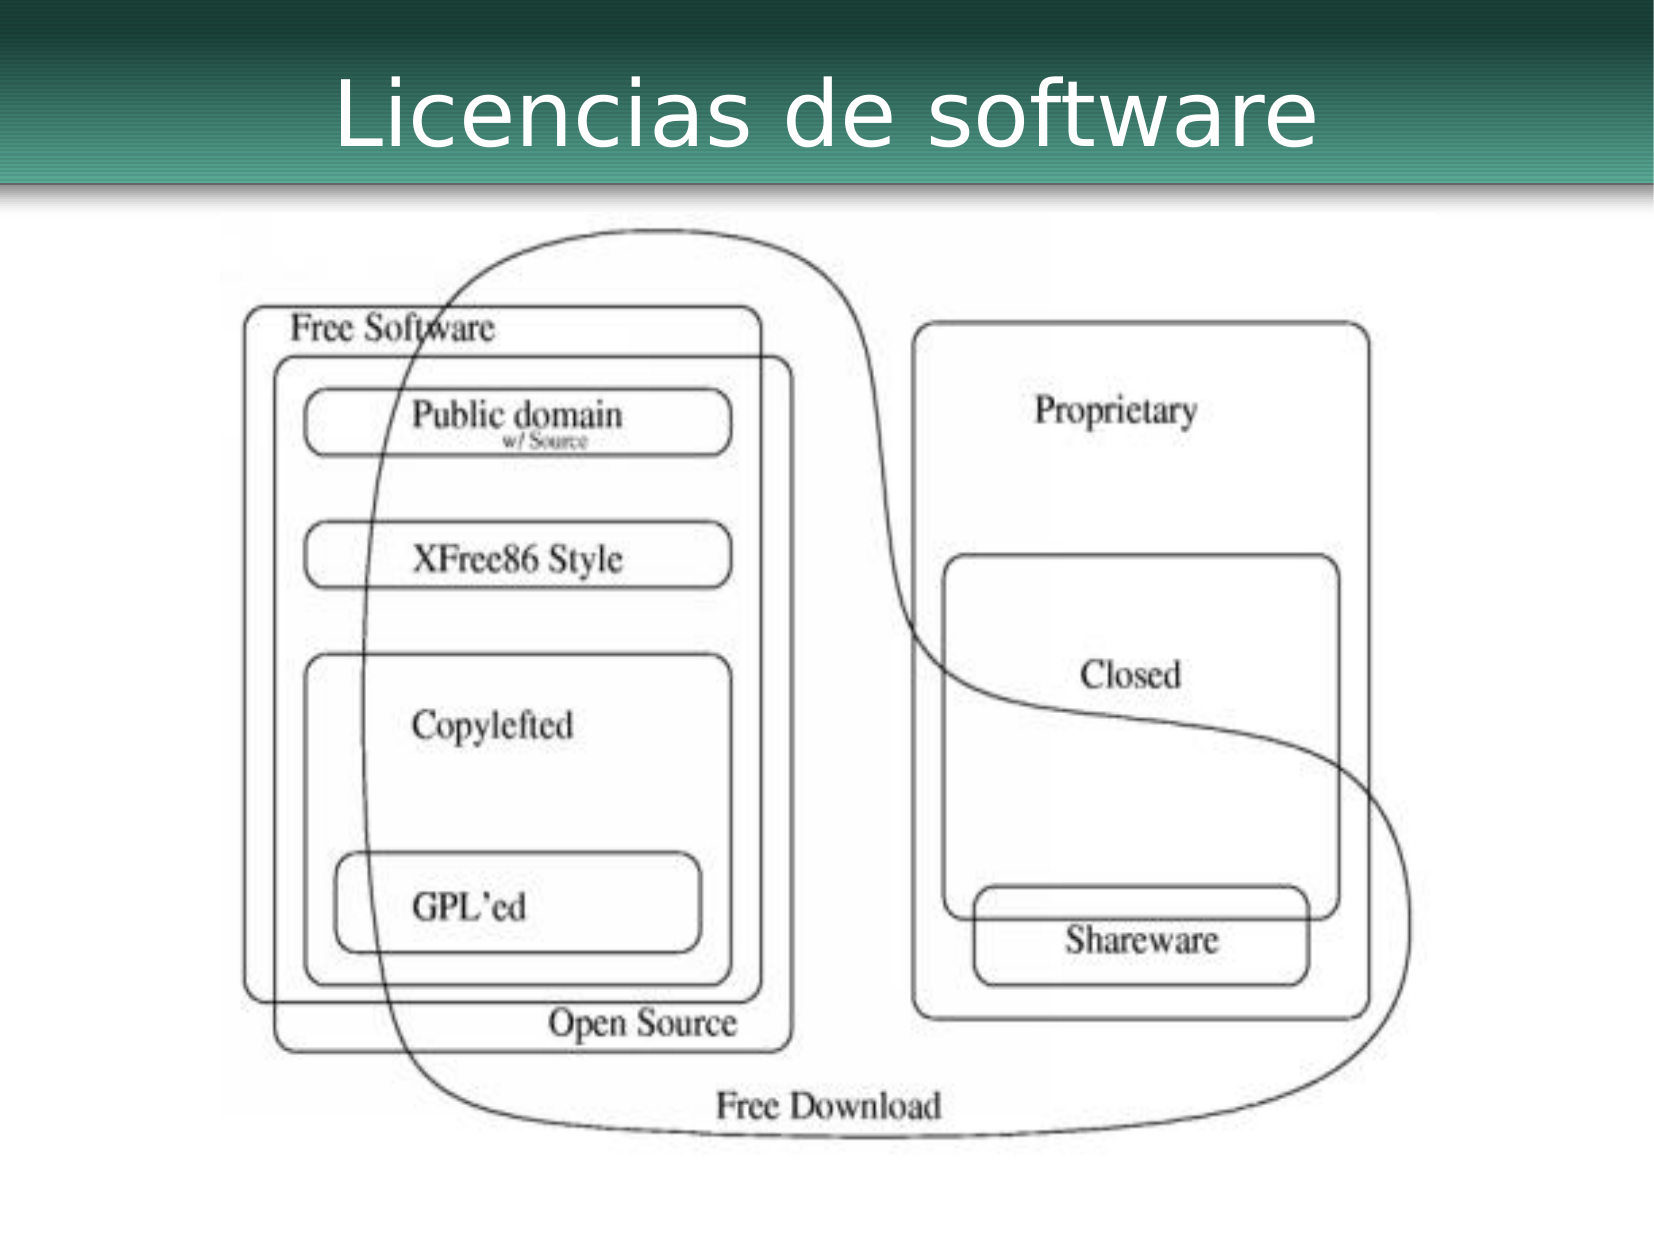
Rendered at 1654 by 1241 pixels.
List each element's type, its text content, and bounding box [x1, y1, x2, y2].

title Licencias de software [82, 11, 1571, 219]
picture [0, 0, 1654, 1158]
